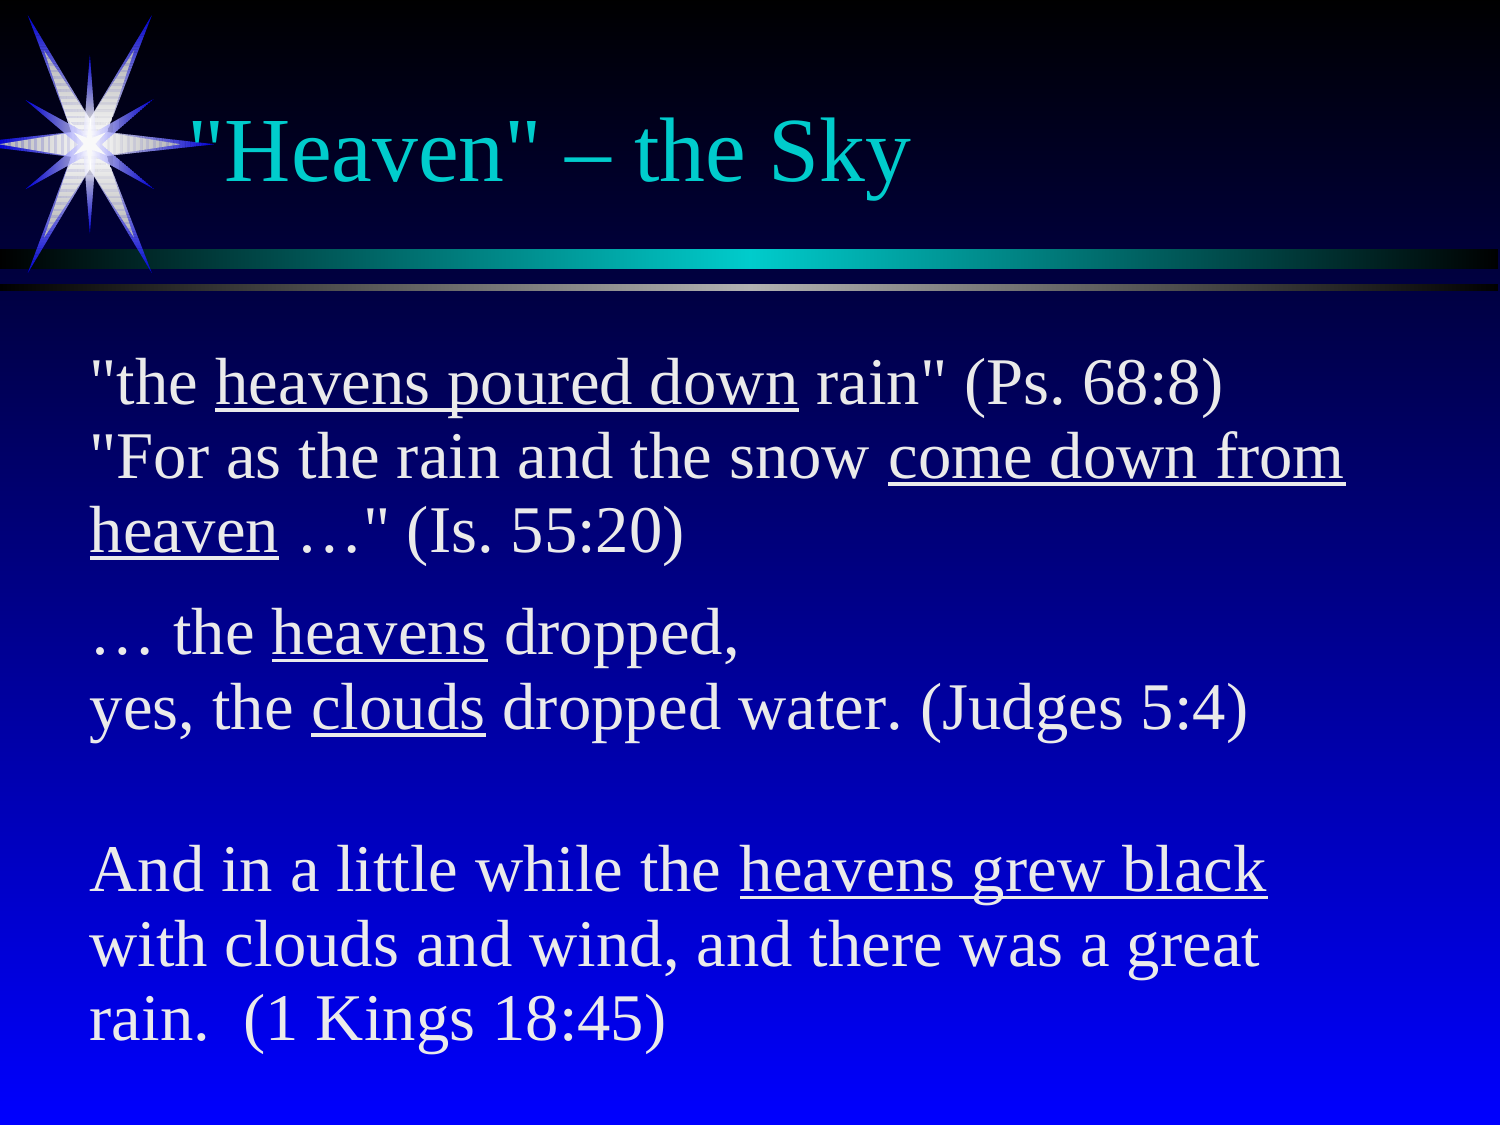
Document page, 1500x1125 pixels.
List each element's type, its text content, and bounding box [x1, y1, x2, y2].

title "Heaven" – the Sky [187, 63, 1463, 237]
text_box "the heavens poured down rain" (Ps. 68:8) "For as the rain and the snow come down from heaven …" (Is. 55:20) [75, 337, 1426, 575]
text_box And in a little while the heavens grew black with clouds and wind, and there was a great rain. (1 Kings 18:45) [75, 825, 1351, 1062]
text_box … the heavens dropped, yes, the clouds dropped water. (Judges 5:4) [75, 588, 1388, 752]
